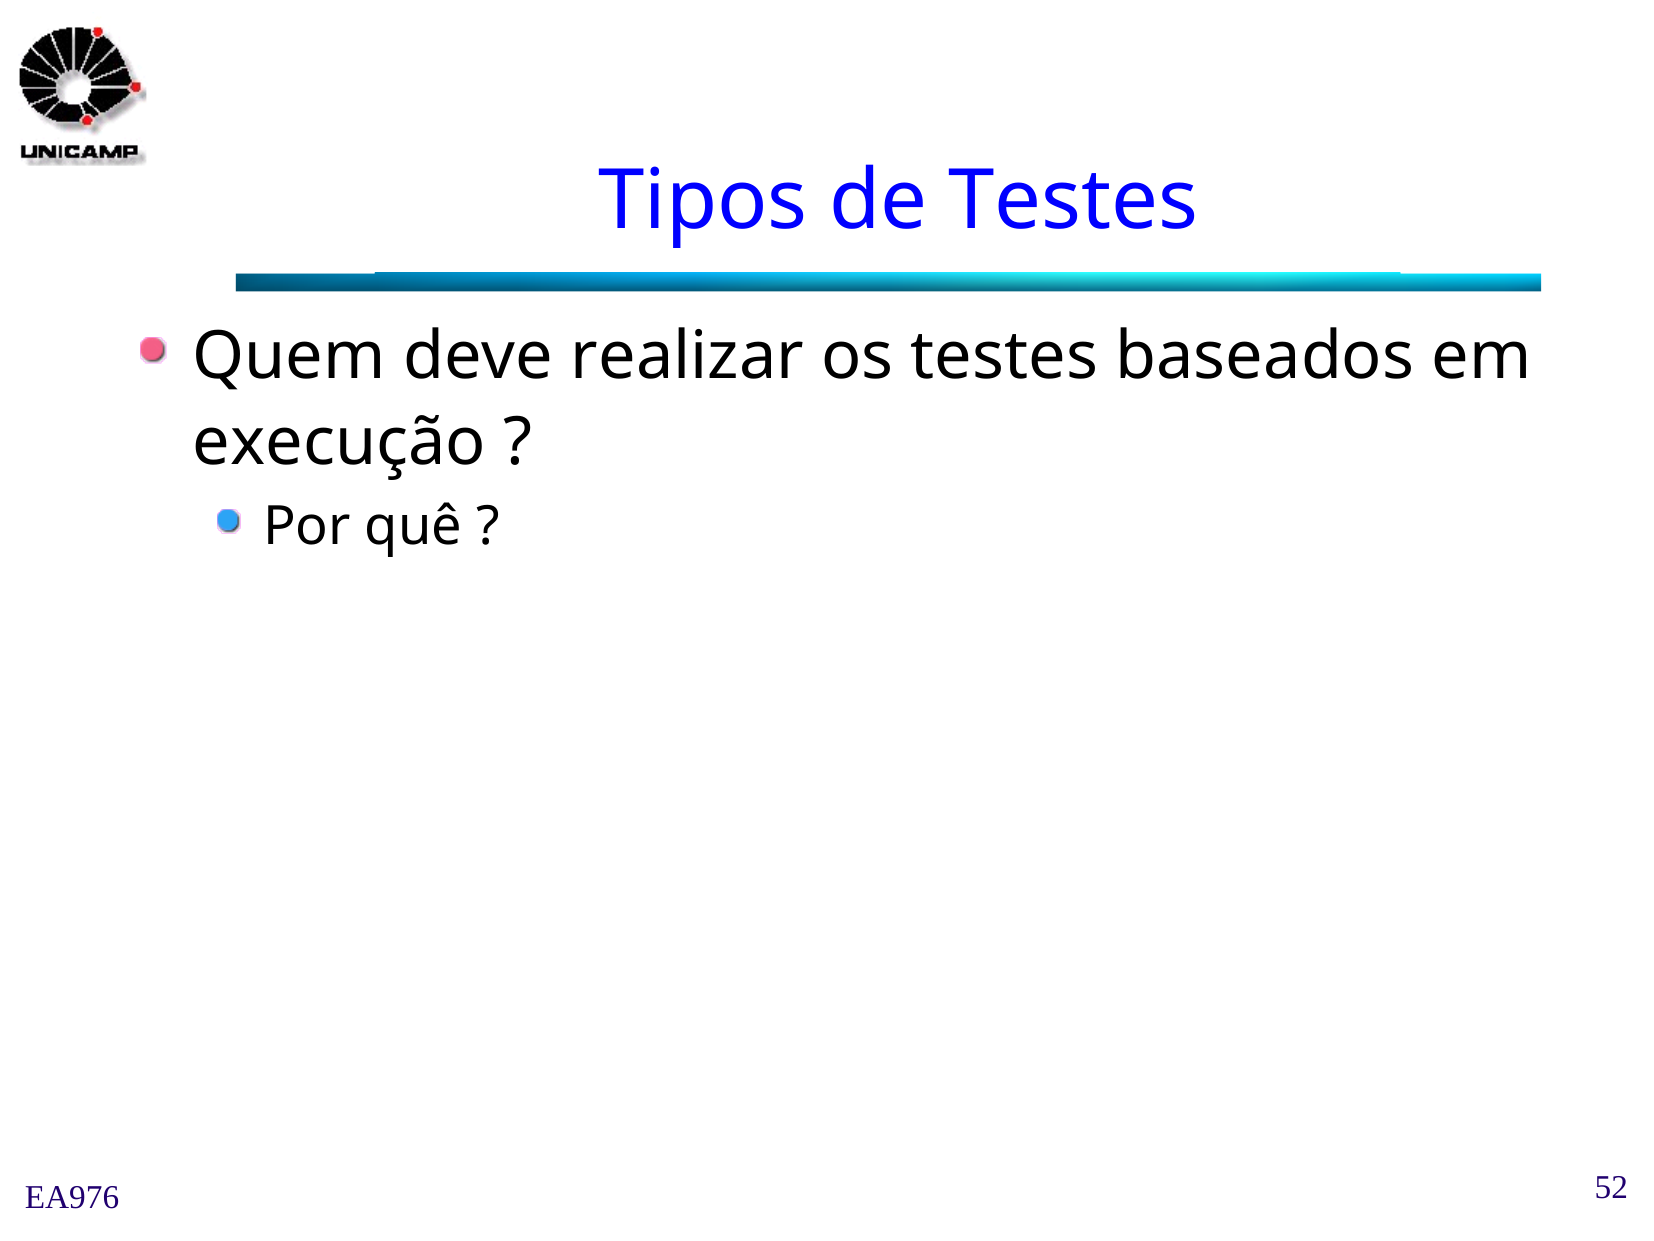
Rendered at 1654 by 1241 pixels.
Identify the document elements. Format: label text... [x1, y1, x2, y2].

list Quem deve realizar os testes baseados em execução ? Por quê ? [121, 309, 1534, 1182]
picture [125, 272, 1654, 295]
title Tipos de Testes [264, 57, 1534, 250]
